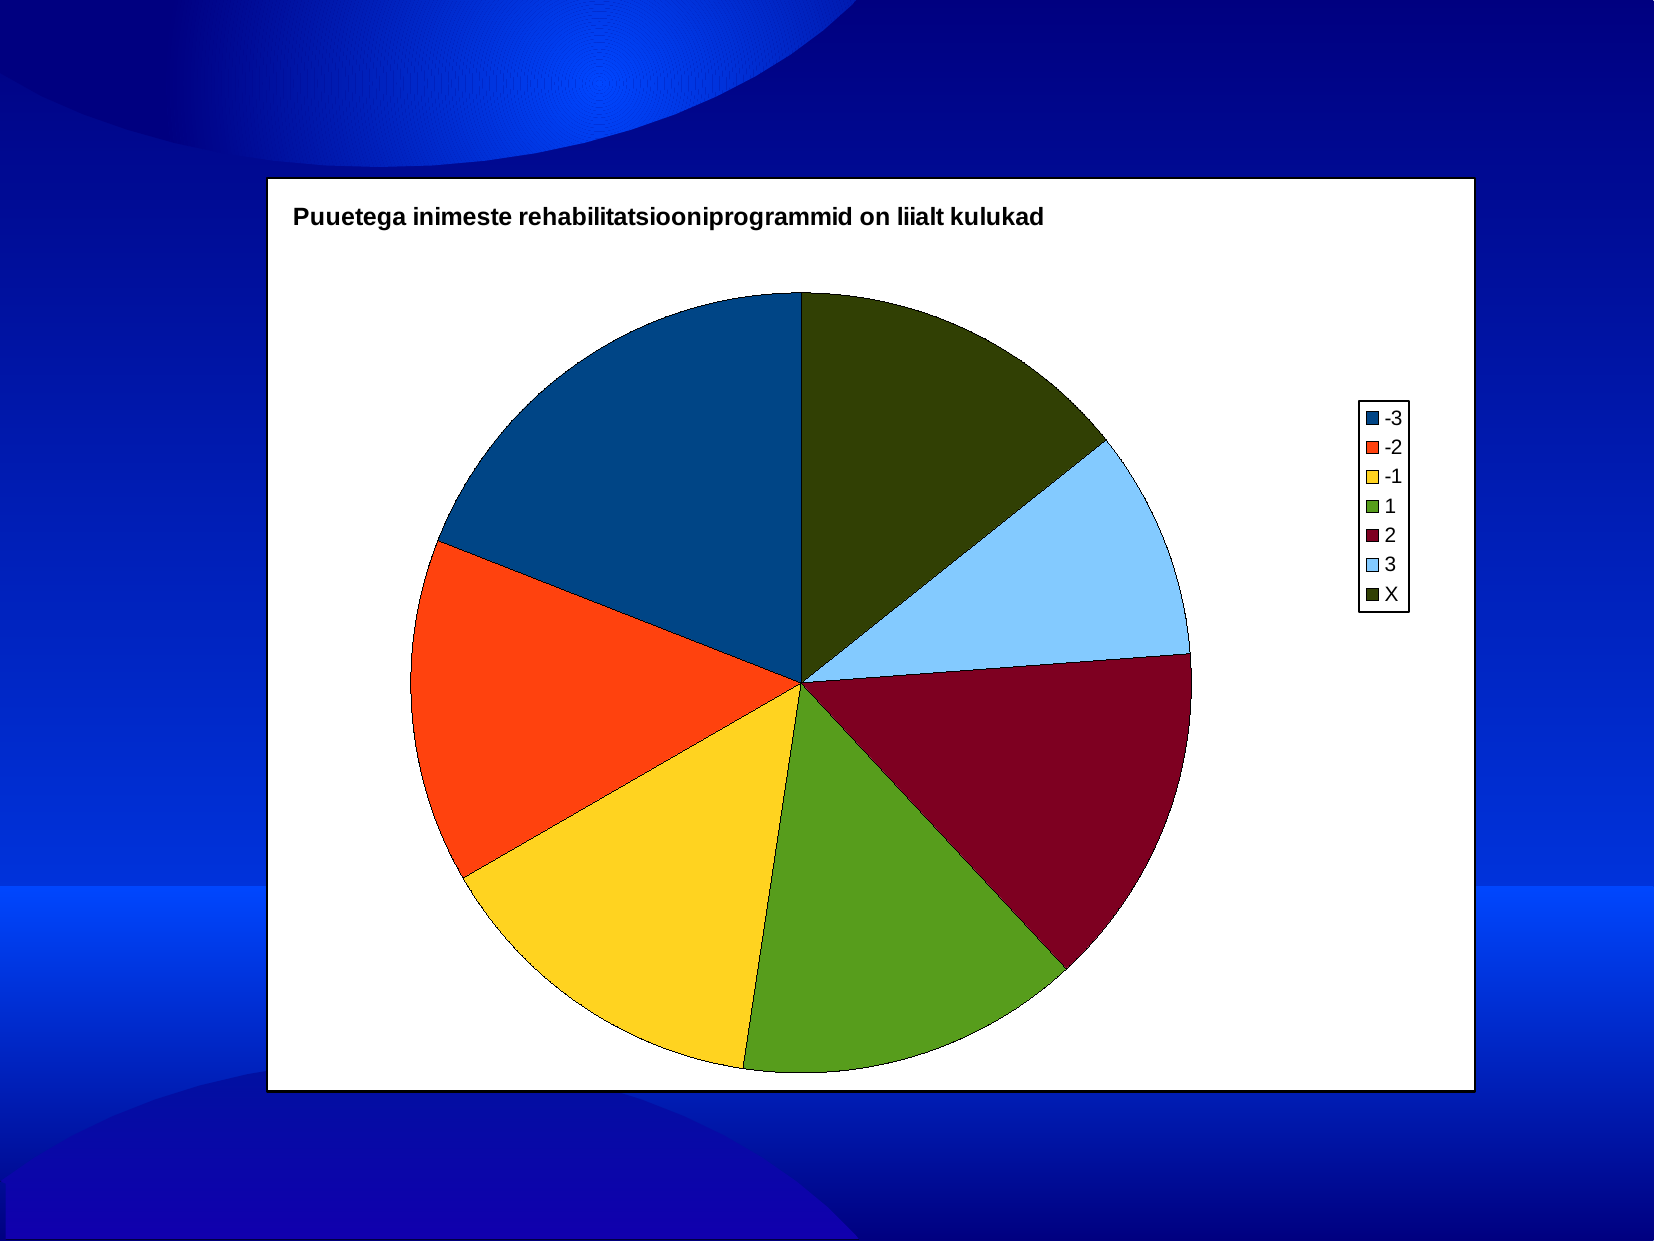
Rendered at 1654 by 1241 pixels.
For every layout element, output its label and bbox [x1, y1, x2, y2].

chart [265, 177, 1477, 1093]
